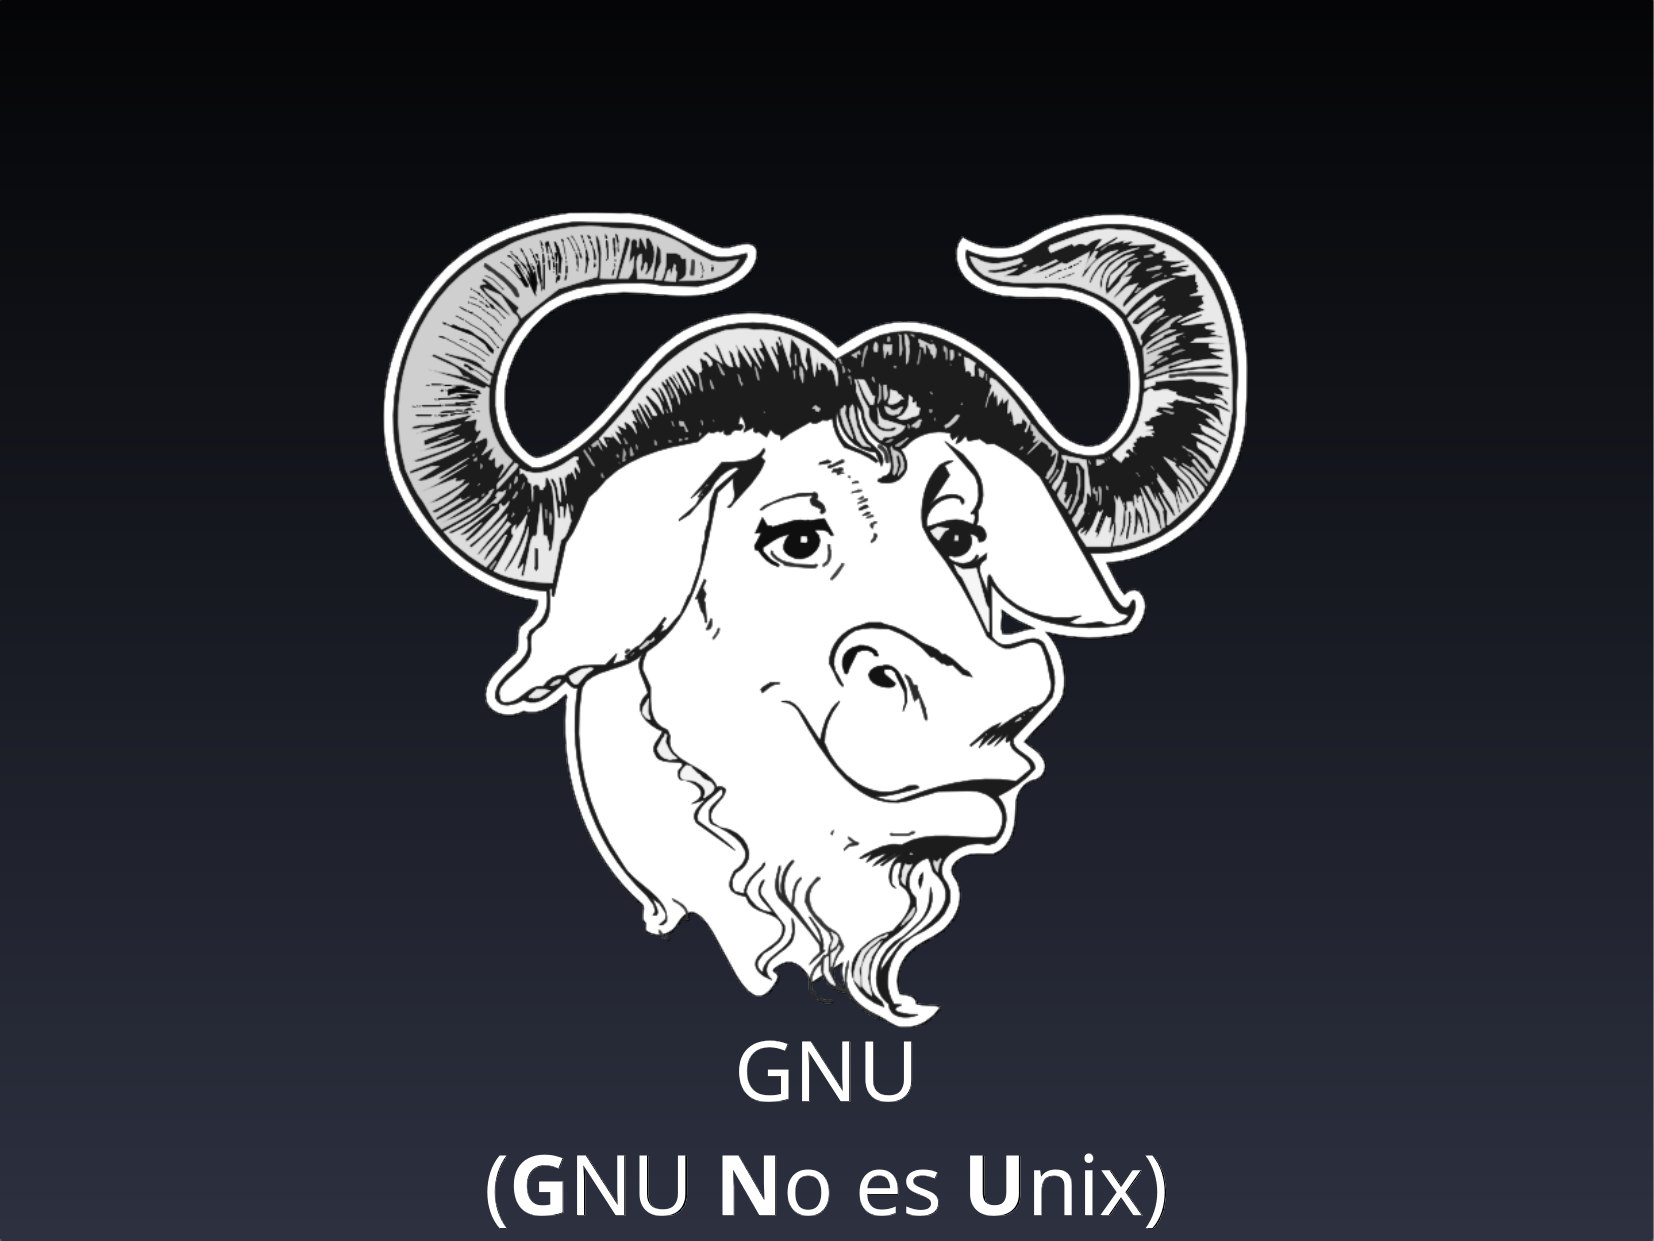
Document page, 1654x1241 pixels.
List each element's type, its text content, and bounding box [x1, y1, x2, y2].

text_box GNU (GNU No es Unix) [206, 1005, 1447, 1210]
picture [0, 0, 1654, 1241]
